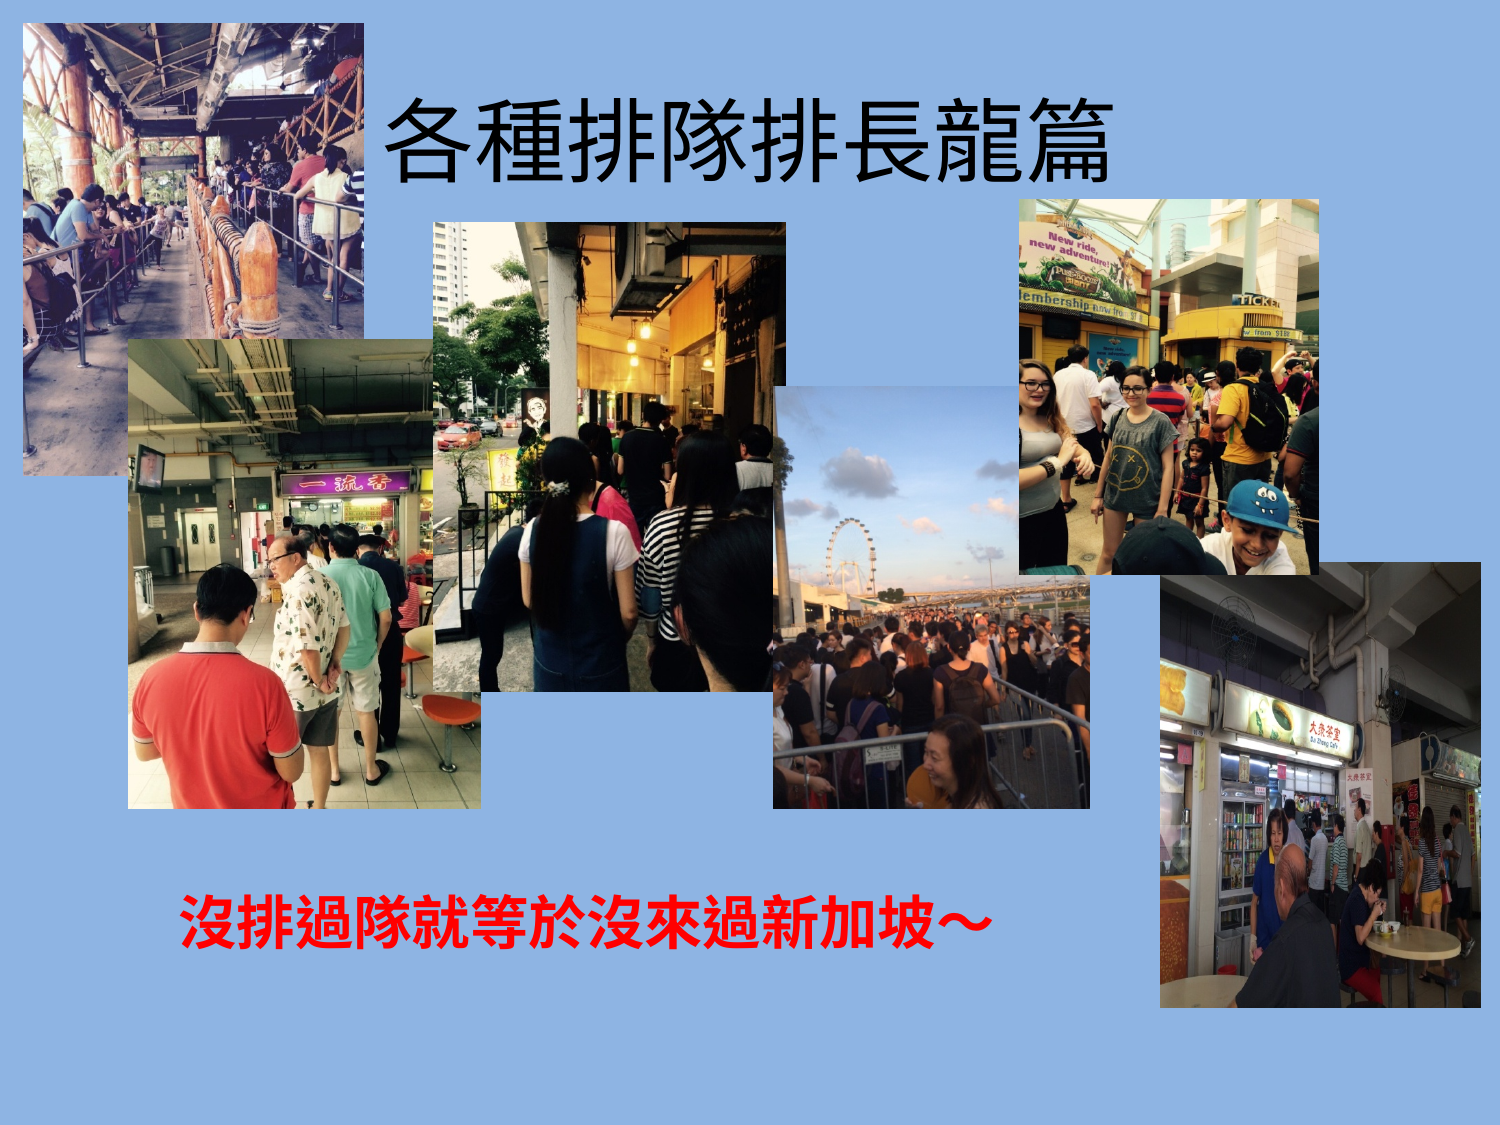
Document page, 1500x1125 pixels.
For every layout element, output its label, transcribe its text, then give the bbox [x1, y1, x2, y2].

title 各種排隊排長龍篇 [364, 45, 1425, 233]
picture [23, 23, 1481, 1008]
text_box 沒排過隊就等於沒來過新加坡～ [163, 878, 1114, 964]
